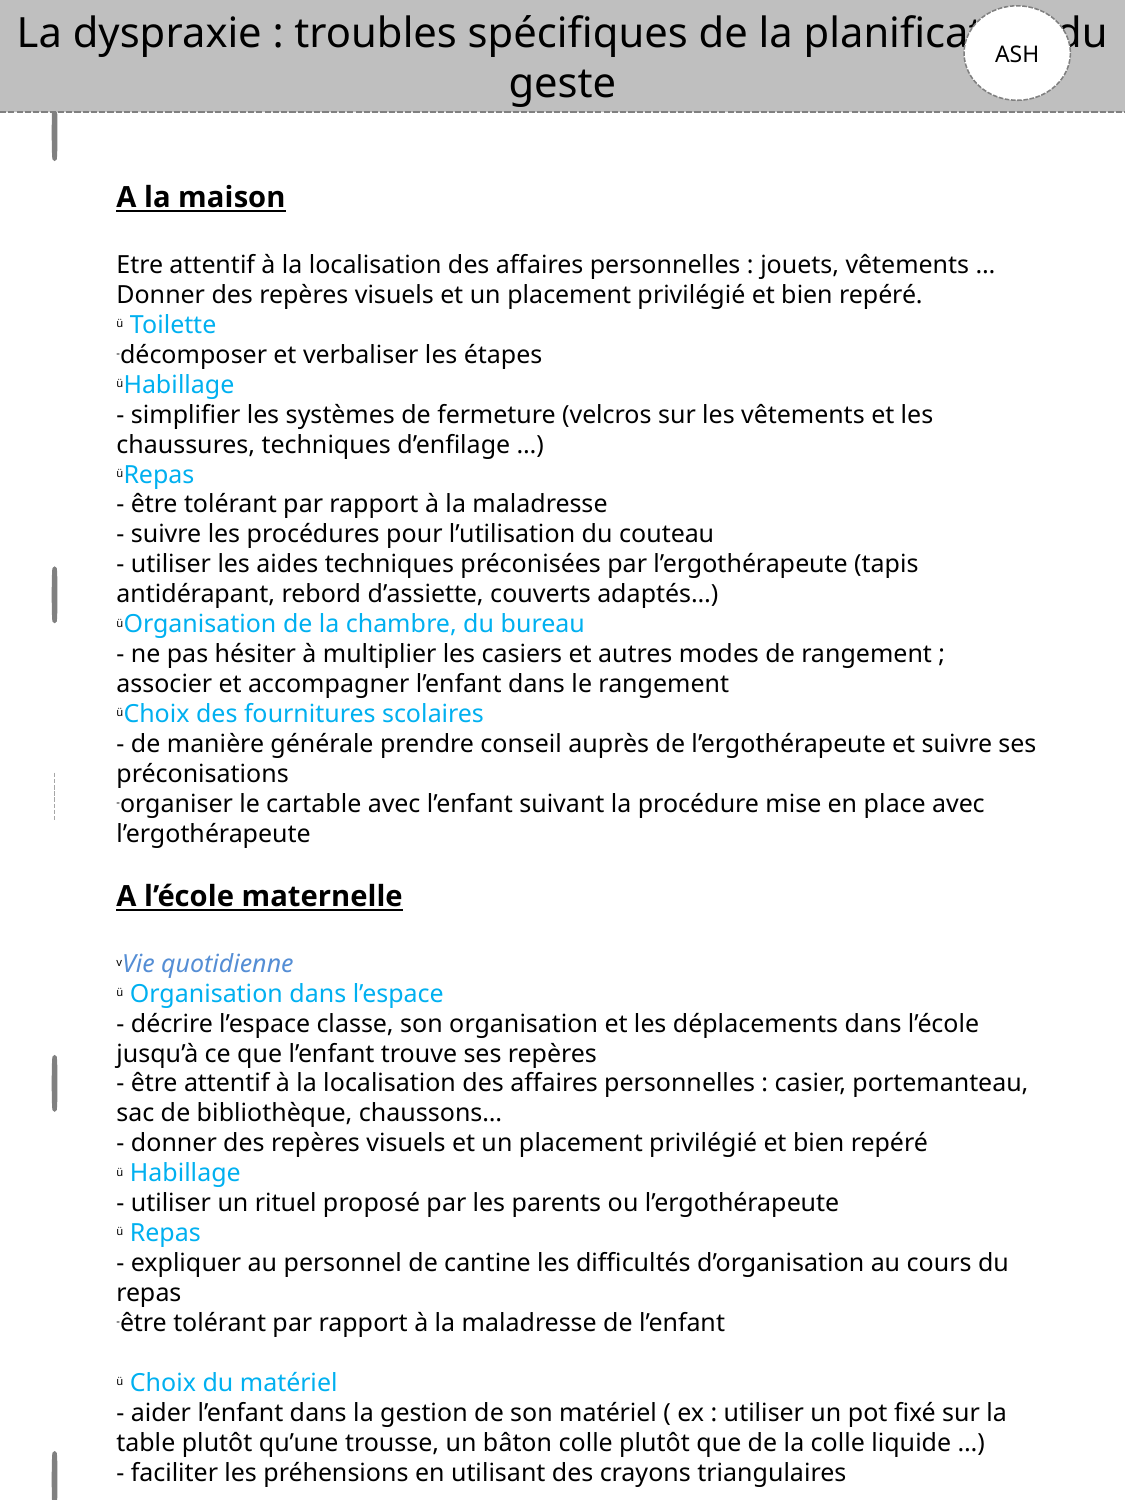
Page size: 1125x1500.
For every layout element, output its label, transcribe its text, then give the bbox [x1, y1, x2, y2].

text_box La dyspraxie : troubles spécifiques de la planification du geste [0, 0, 1125, 113]
text_box ASH [964, 5, 1071, 101]
text_box A la maison Etre attentif à la localisation des affaires personnelles : jouets, vêtements … Donner des repères visuels et un placement privilégié et bien repéré. Toilette décomposer et verbaliser les étapes Habillage - simplifier les systèmes de fermeture (velcros sur les vêtements et les chaussures, techniques d’enfilage …) Repas - être tolérant par rapport à la maladresse - suivre les procédures pour l’utilisation du couteau - utiliser les aides techniques préconisées par l’ergothérapeute (tapis antidérapant, rebord d’assiette, couverts adaptés…) Organisation de la chambre, du bureau - ne pas hésiter à multiplier les casiers et autres modes de rangement ; associer et accompagner l’enfant dans le rangement Choix des fournitures scolaires - de manière générale prendre conseil auprès de l’ergothérapeute et suivre ses préconisations organiser le cartable avec l’enfant suivant la procédure mise en place avec l’ergothérapeute A l’école maternelle Vie quotidienne Organisation dans l’espace - décrire l’espace classe, son organisation et les déplacements dans l’école jusqu’à ce que l’enfant trouve ses repères - être attentif à la localisation des affaires personnelles : casier, portemanteau, sac de bibliothèque, chaussons… - donner des repères visuels et un placement privilégié et bien repéré Habillage - utiliser un rituel proposé par les parents ou l’ergothérapeute Repas - expliquer au personnel de cantine les difficultés d’organisation au cours du repas être tolérant par rapport à la maladresse de l’enfant Choix du matériel - aider l’enfant dans la gestion de son matériel ( ex : utiliser un pot fixé sur la table plutôt qu’une trousse, un bâton colle plutôt que de la colle liquide …) - faciliter les préhensions en utilisant des crayons triangulaires [101, 171, 1059, 1494]
